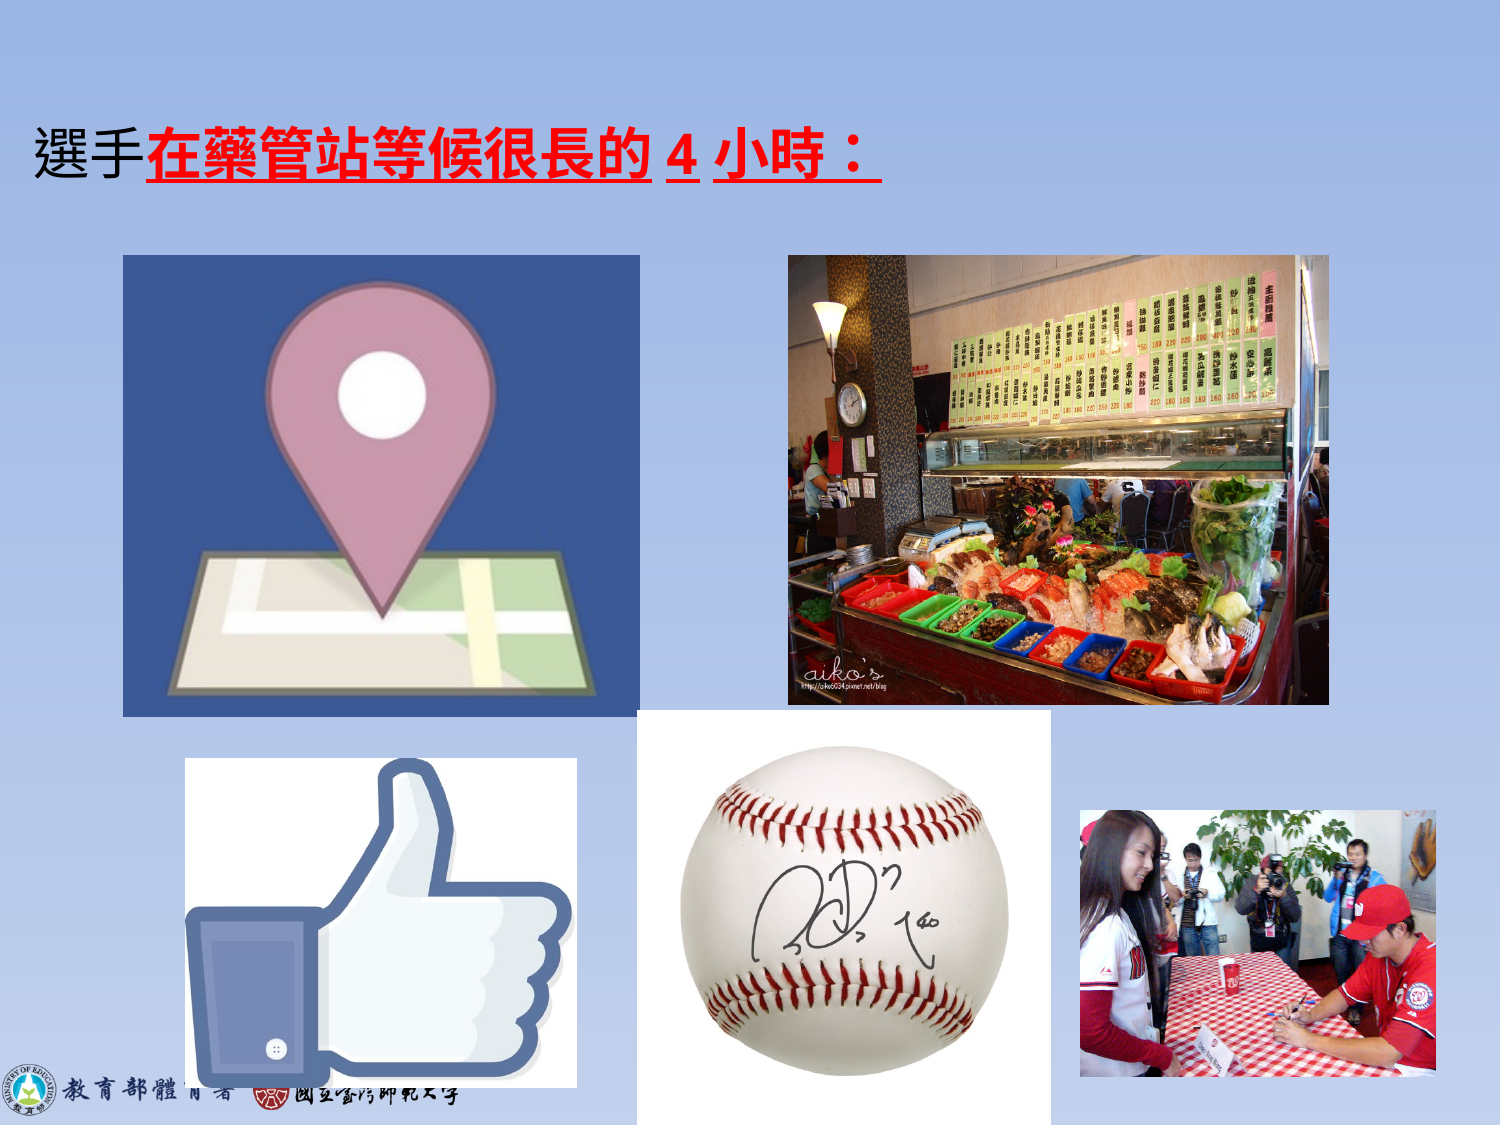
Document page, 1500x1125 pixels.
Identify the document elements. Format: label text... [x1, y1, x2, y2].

picture [788, 255, 1329, 705]
text_box 選手在藥管站等候很長的4小時： [18, 48, 1483, 256]
picture [185, 758, 577, 1088]
picture [123, 255, 1051, 1125]
picture [1080, 810, 1436, 1077]
